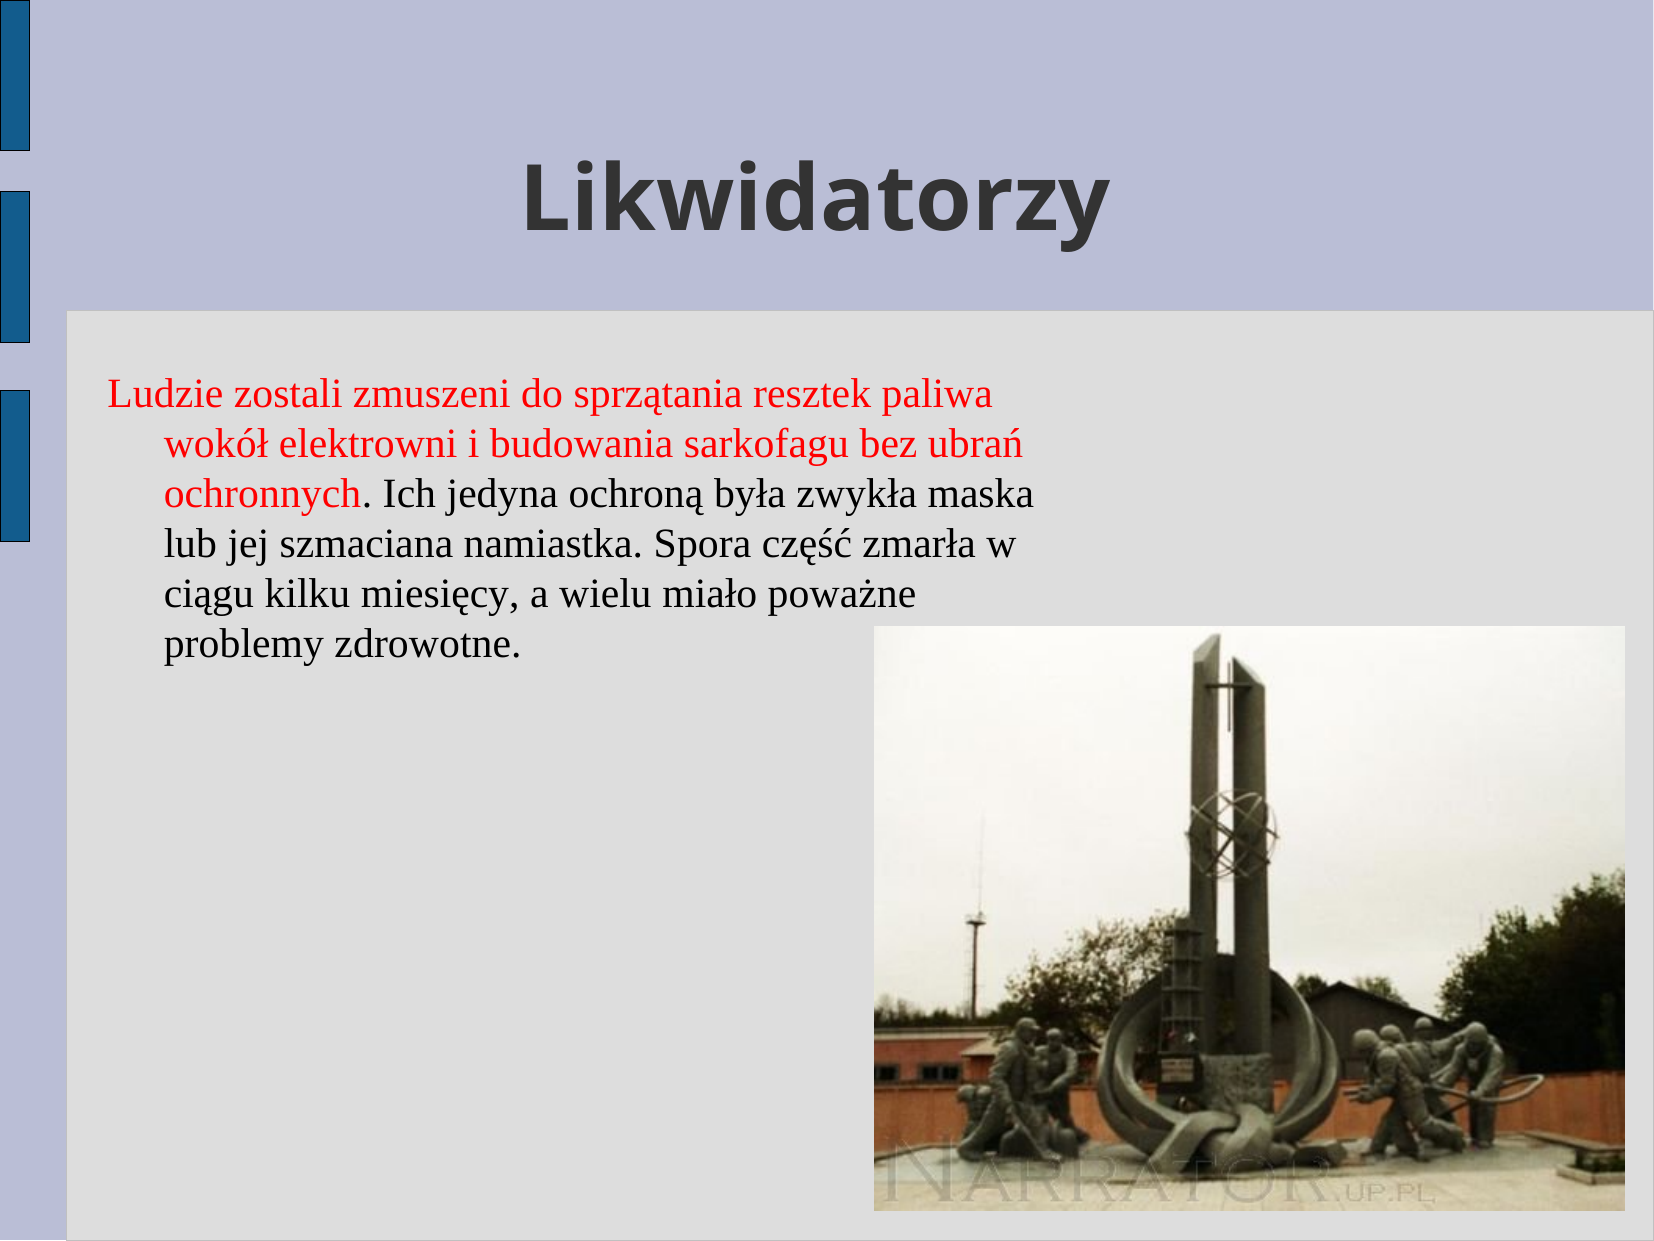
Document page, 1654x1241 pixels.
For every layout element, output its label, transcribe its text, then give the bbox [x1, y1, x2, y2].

list Ludzie zostali zmuszeni do sprzątania resztek paliwa wokół elektrowni i budowania sarkofagu bez ubrań ochronnych. Ich jedyna ochroną była zwykła maska lub jej szmaciana namiastka. Spora część zmarła w ciągu kilku miesięcy, a wielu miało poważne problemy zdrowotne. [92, 358, 1093, 1034]
title Likwidatorzy [121, 91, 1534, 299]
picture [874, 626, 1625, 1211]
